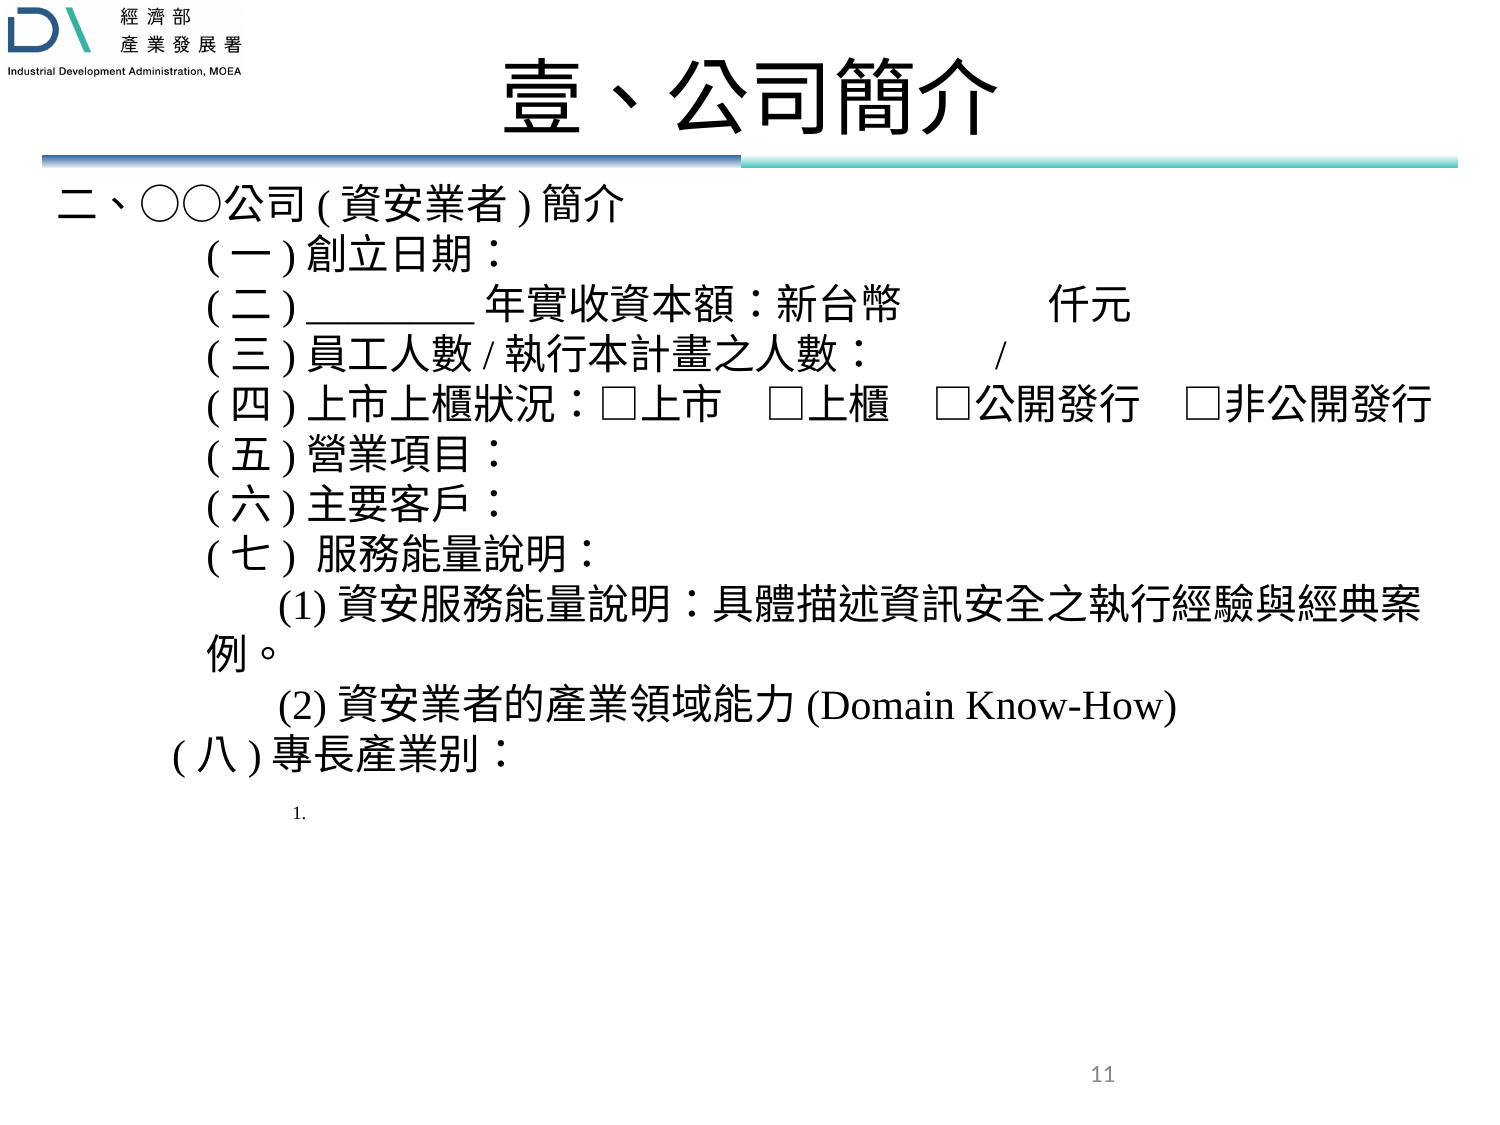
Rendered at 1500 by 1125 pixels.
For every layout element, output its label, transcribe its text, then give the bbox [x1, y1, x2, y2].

text_box 11 [1074, 1042, 1426, 1103]
title 壹、公司簡介 [75, 19, 1426, 171]
text_box 二、○○公司(資安業者)簡介 (一)創立日期： (二) ________年實收資本額：新台幣 仟元 (三)員工人數/執行本計畫之人數： / (四)上市上櫃狀況：□上市 □上櫃 □公開發行 □非公開發行 (五)營業項目： (六)主要客戶： (七) 服務能量說明： (1)資安服務能量說明：具體描述資訊安全之執行經驗與經典案例。 (2)資安業者的產業領域能力(Domain Know-How) (八)專長產業别： [41, 182, 1471, 791]
